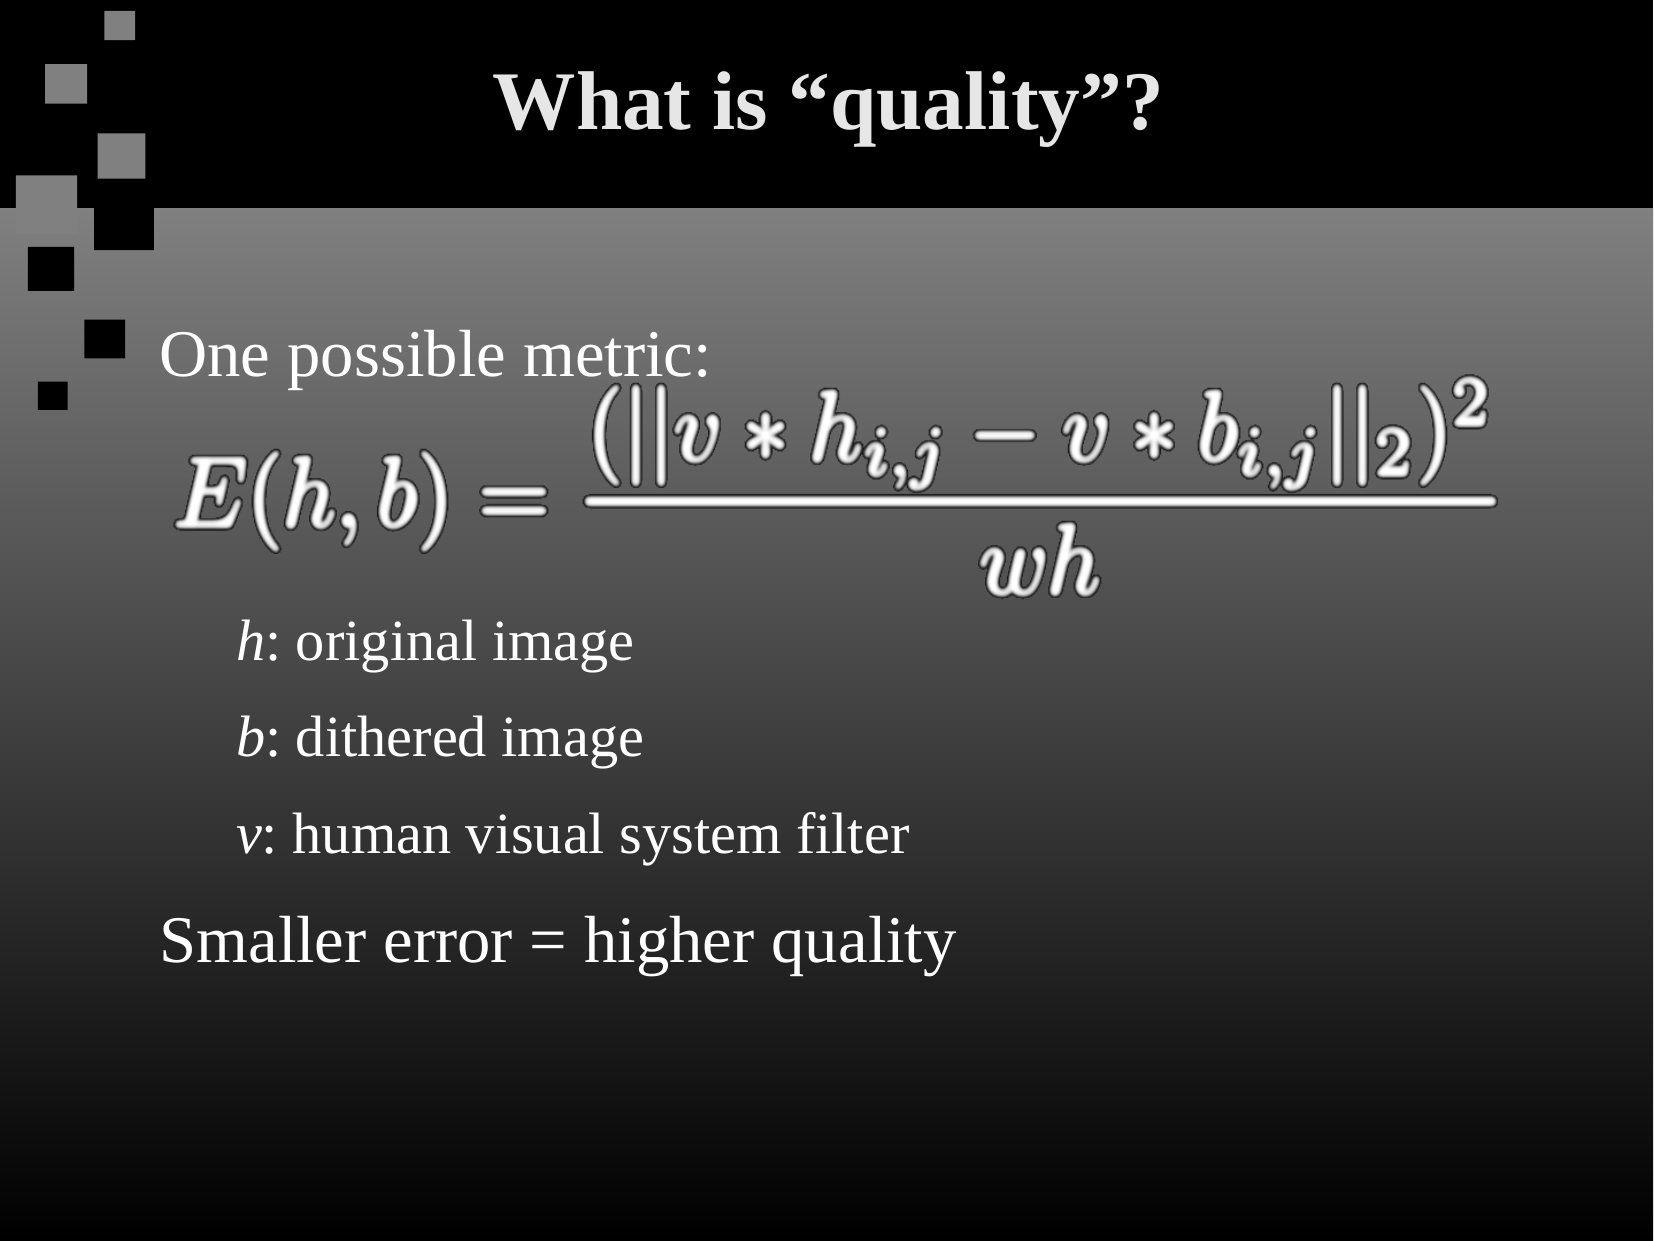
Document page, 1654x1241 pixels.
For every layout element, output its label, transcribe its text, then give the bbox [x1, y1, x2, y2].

picture [146, 344, 1522, 626]
list One possible metric: h: original image b: dithered image v: human visual system filter Smaller error = higher quality [141, 279, 1532, 1183]
title What is “quality”? [90, 0, 1567, 204]
